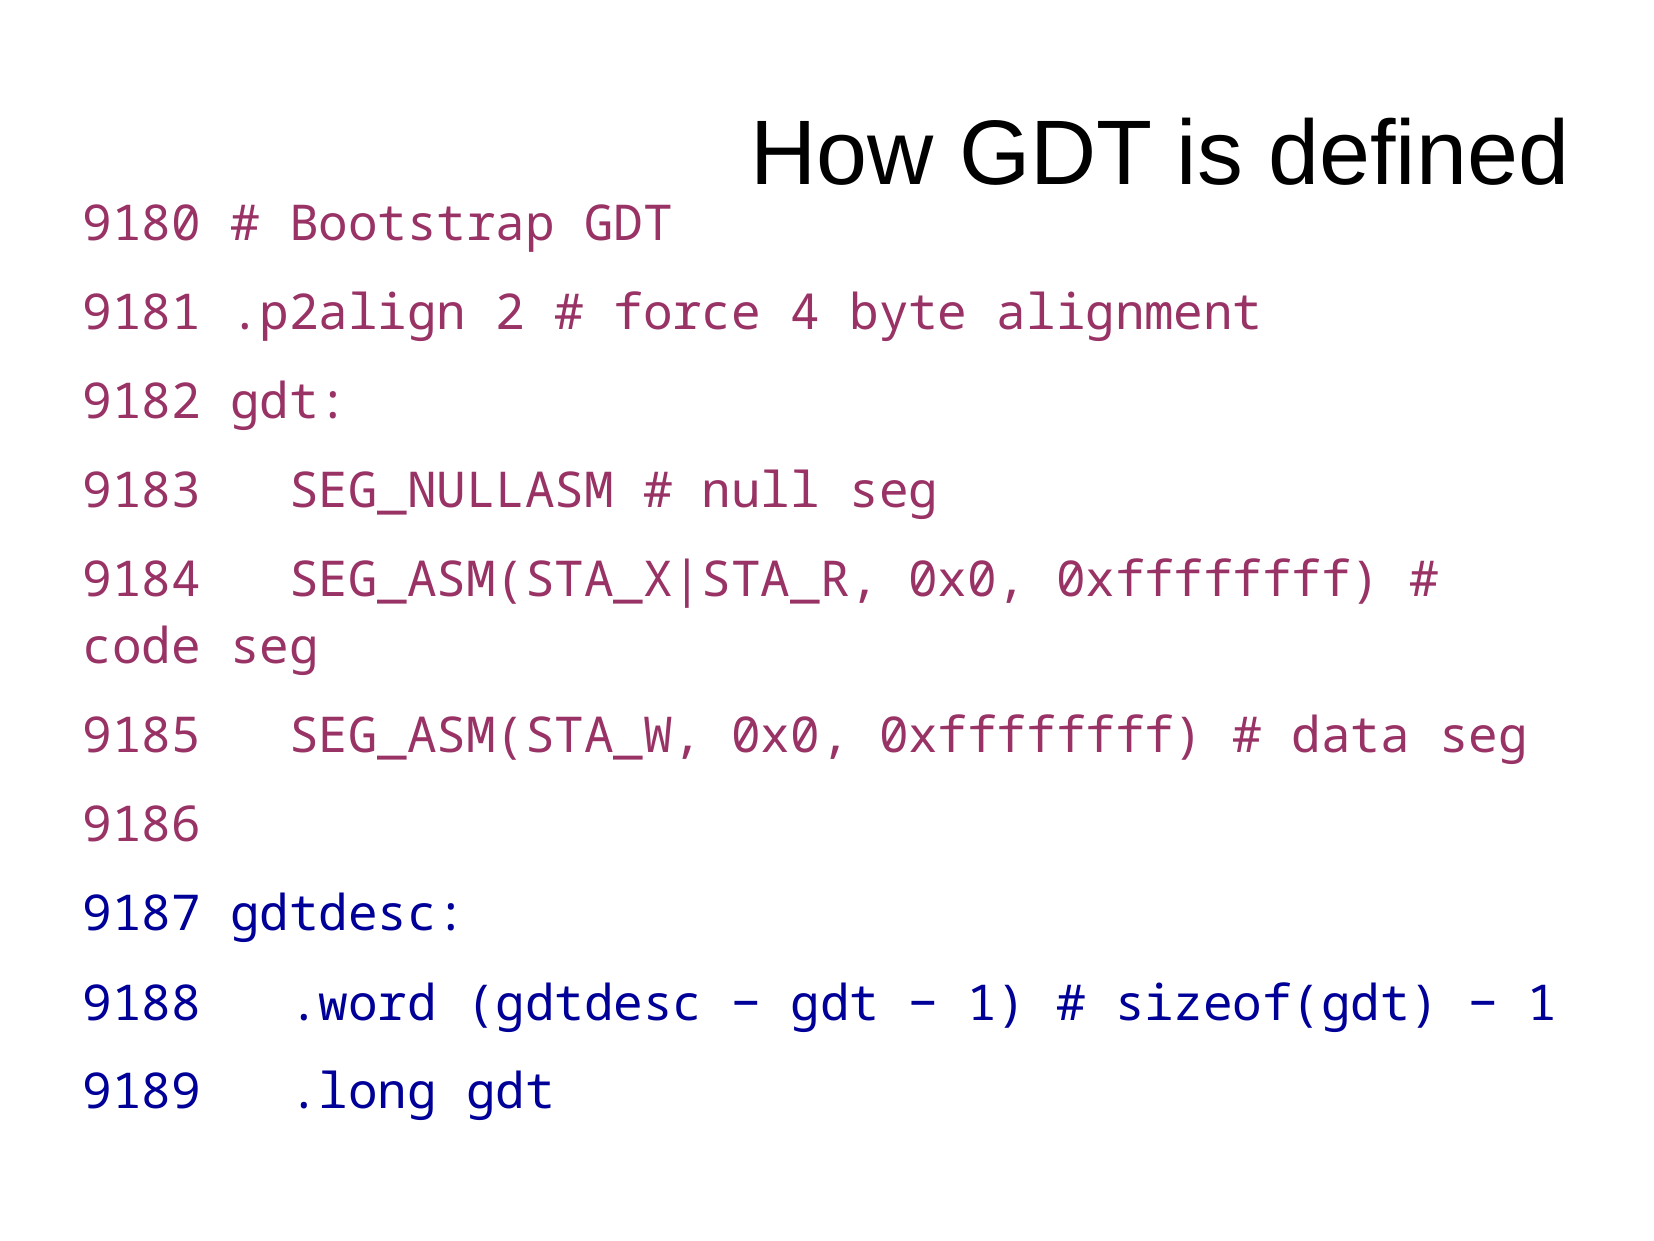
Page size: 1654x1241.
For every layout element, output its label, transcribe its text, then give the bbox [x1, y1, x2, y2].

list 9180 # Bootstrap GDT 9181 .p2align 2 # force 4 byte alignment 9182 gdt: 9183 SEG_NULLASM # null seg 9184 SEG_ASM(STA_X|STA_R, 0x0, 0xffffffff) # code seg 9185 SEG_ASM(STA_W, 0x0, 0xffffffff) # data seg 9186 9187 gdtdesc: 9188 .word (gdtdesc − gdt − 1) # sizeof(gdt) − 1 9189 .long gdt [82, 187, 1571, 1157]
title How GDT is defined [750, 49, 1571, 187]
